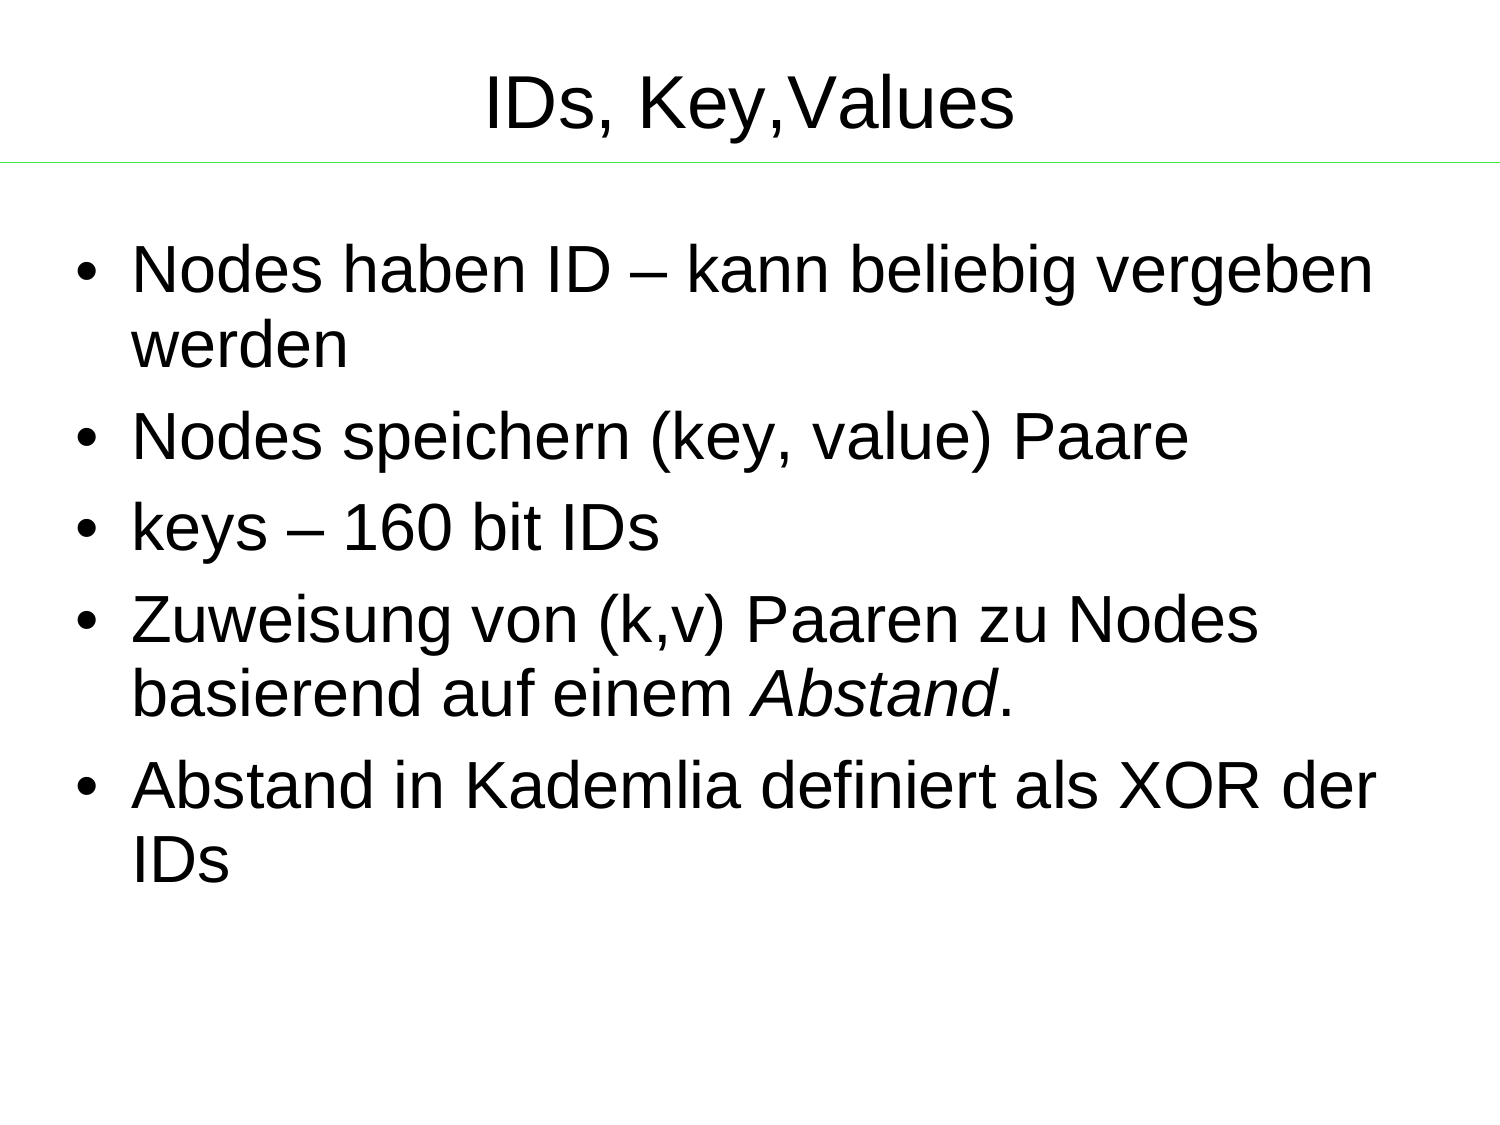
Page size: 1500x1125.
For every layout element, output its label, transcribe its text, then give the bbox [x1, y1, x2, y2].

title IDs, Key,Values [75, 57, 1426, 148]
list Nodes haben ID – kann beliebig vergeben werden Nodes speichern (key, value) Paare keys – 160 bit IDs Zuweisung von (k,v) Paaren zu Nodes basierend auf einem Abstand. Abstand in Kademlia definiert als XOR der IDs [75, 232, 1426, 986]
